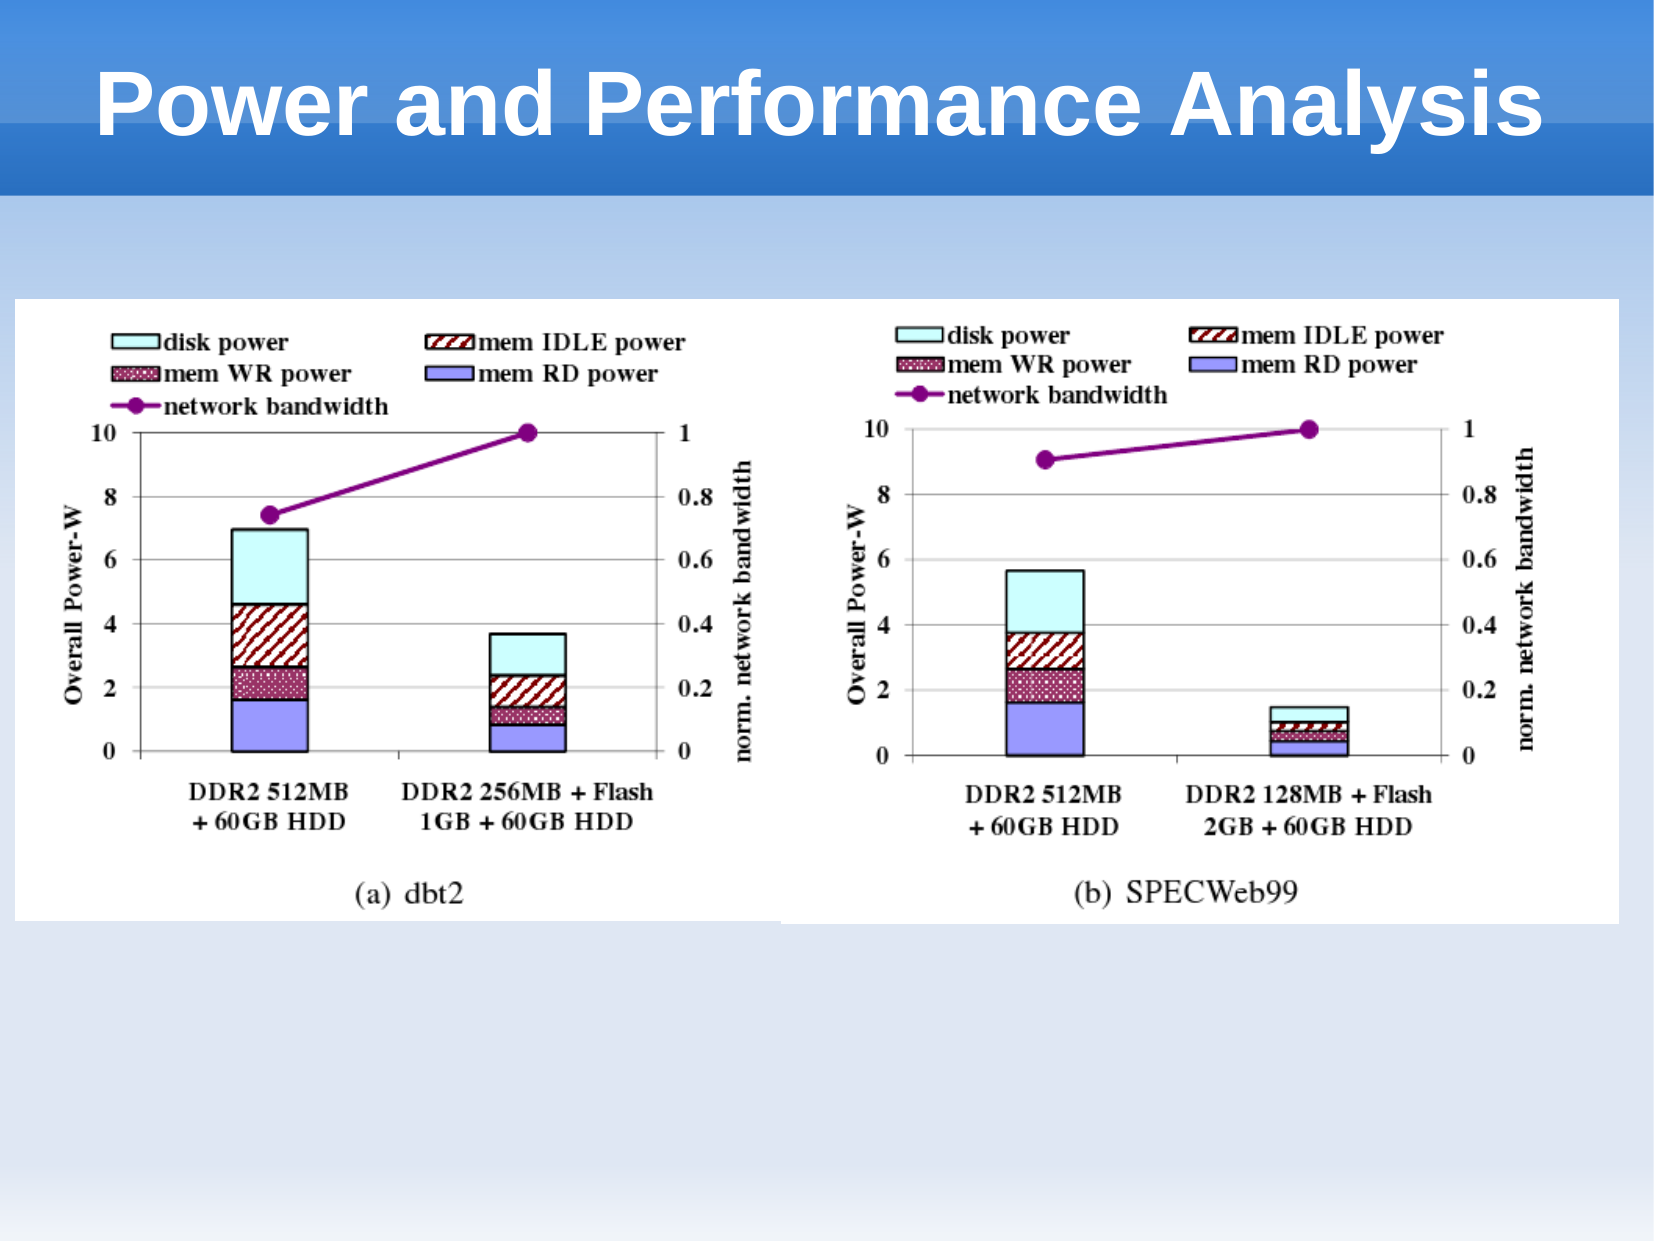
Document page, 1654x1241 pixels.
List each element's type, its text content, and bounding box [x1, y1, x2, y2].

picture [0, 0, 1654, 1241]
title Power and Performance Analysis [76, 7, 1565, 200]
